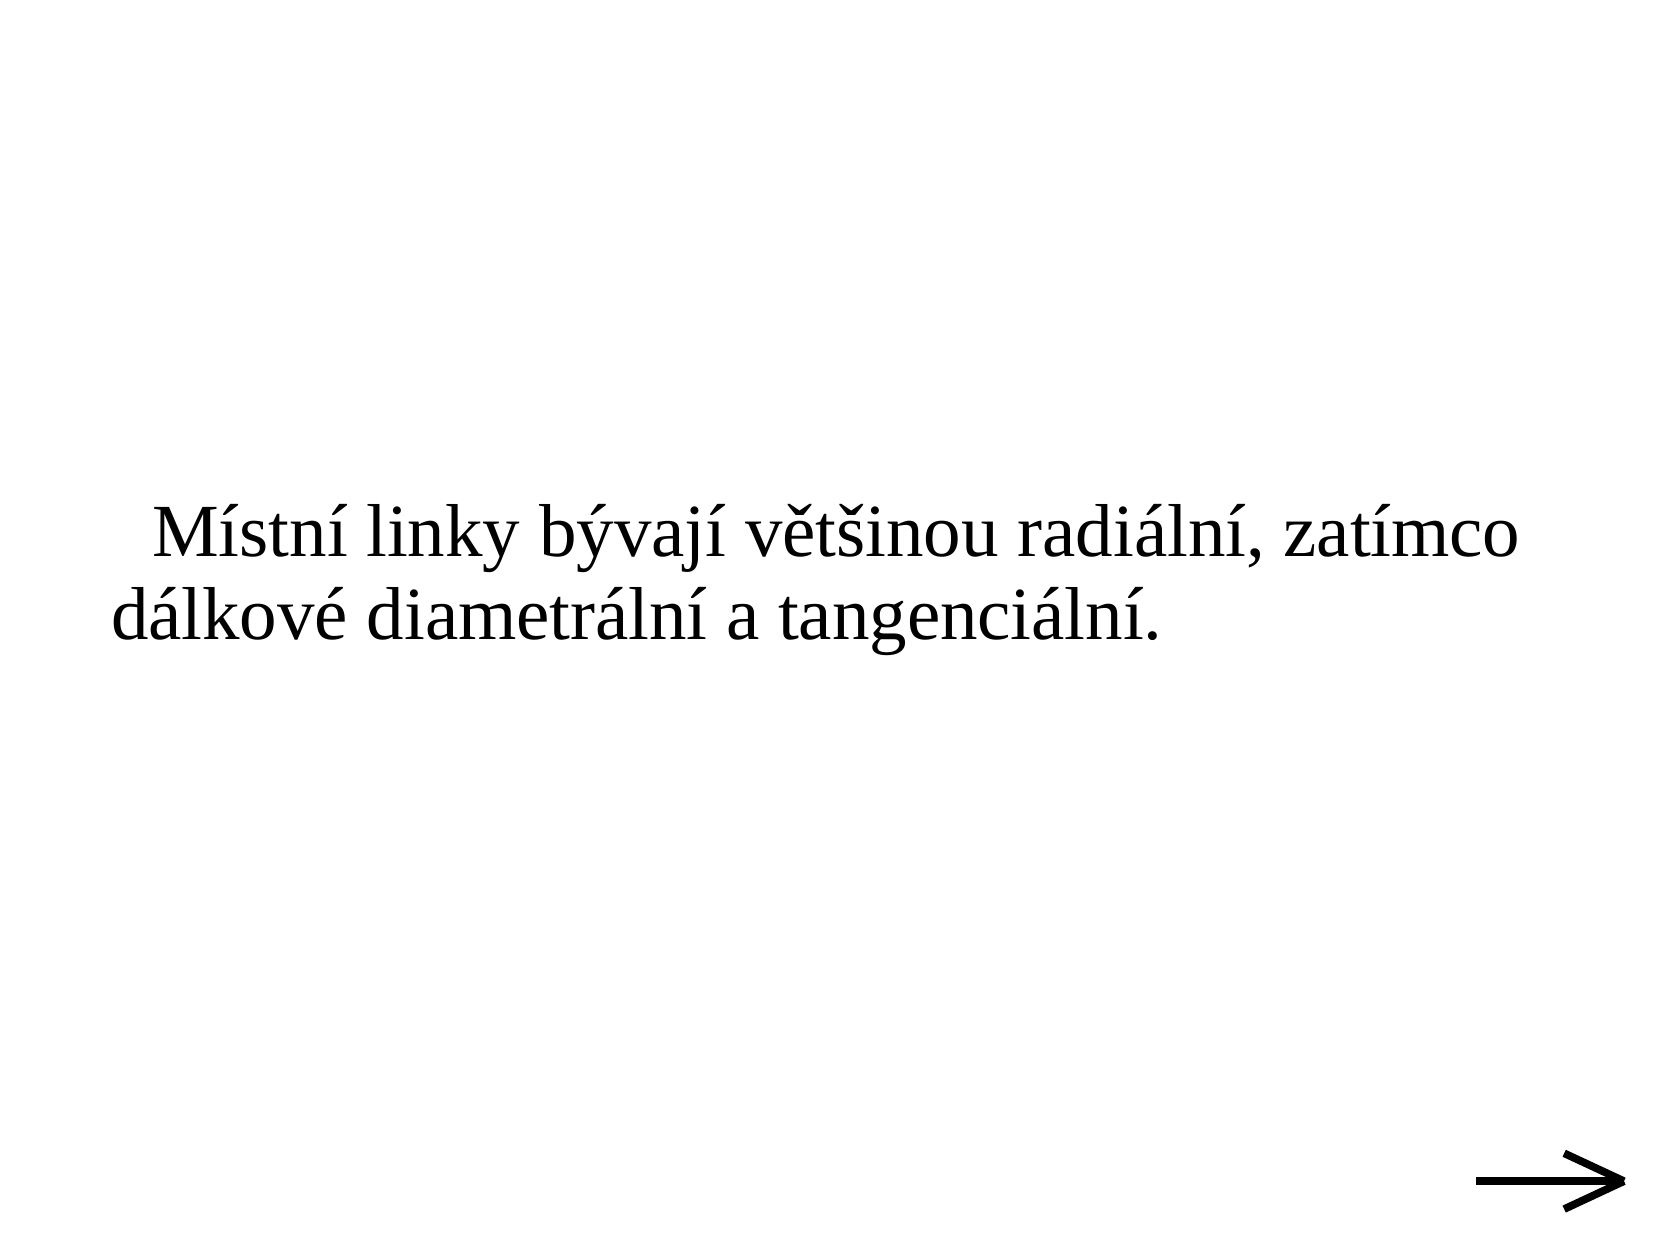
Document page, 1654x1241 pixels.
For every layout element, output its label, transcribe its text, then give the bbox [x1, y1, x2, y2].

text_box Místní linky bývají většinou radiální, zatímco dálkové diametrální a tangenciální. [96, 482, 1558, 664]
